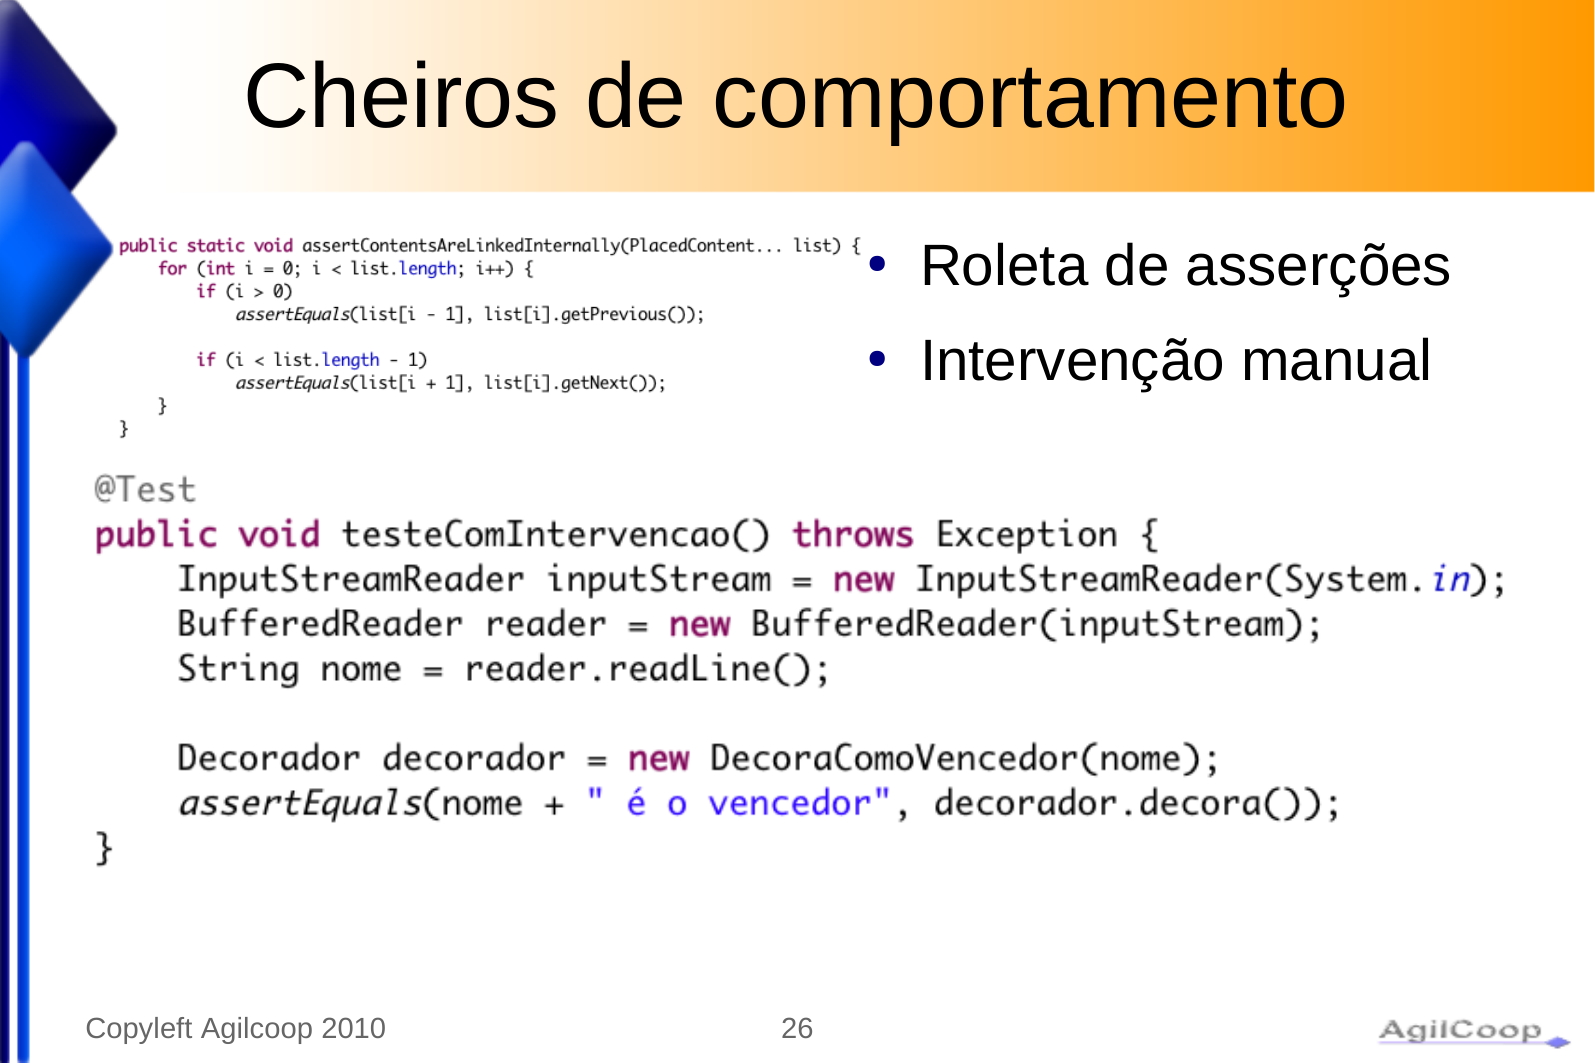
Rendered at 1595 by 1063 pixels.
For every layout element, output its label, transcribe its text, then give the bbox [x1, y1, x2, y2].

picture [0, 0, 1595, 1063]
list Roleta de asserções Intervenção manual [849, 232, 1550, 947]
title Cheiros de comportamento [79, 6, 1515, 185]
